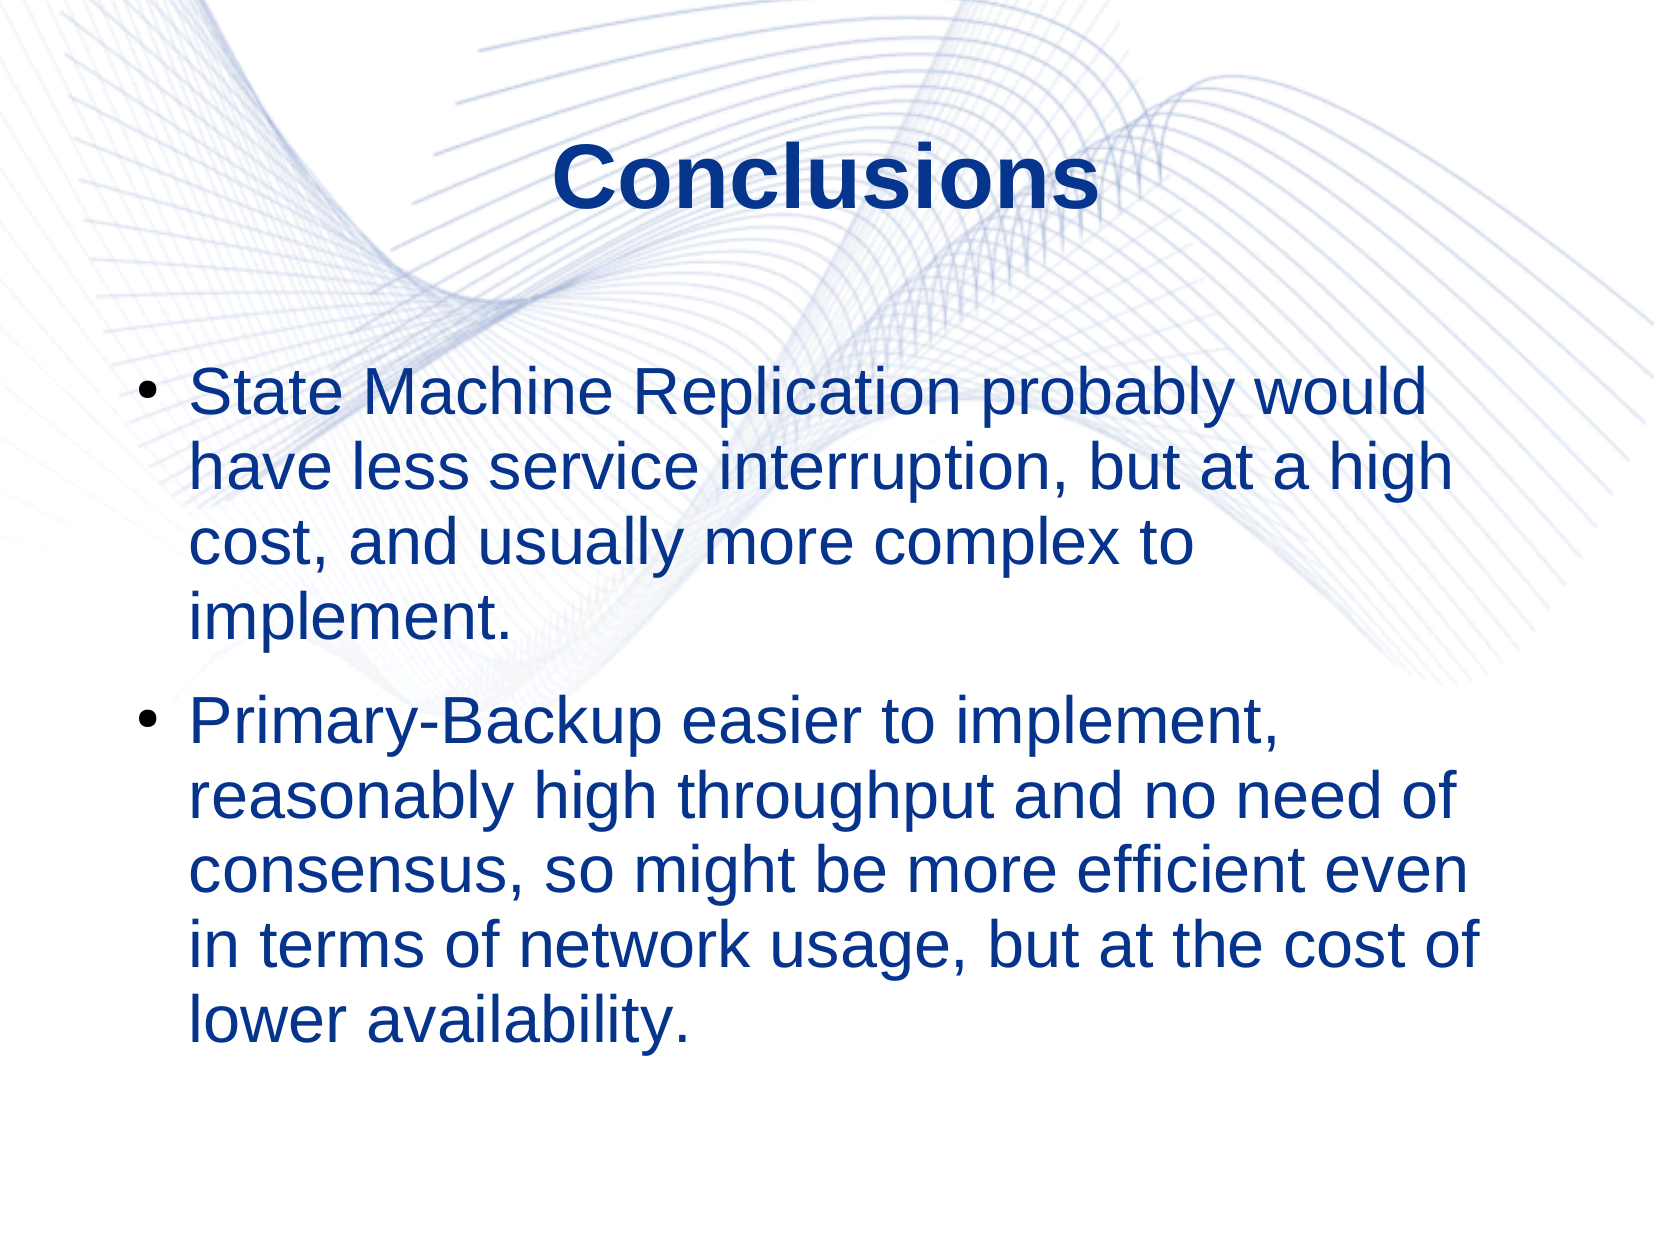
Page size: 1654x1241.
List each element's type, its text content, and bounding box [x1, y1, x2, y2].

list State Machine Replication probably would have less service interruption, but at a high cost, and usually more complex to implement. Primary-Backup easier to implement, reasonably high throughput and no need of consensus, so might be more efficient even in terms of network usage, but at the cost of lower availability. [118, 354, 1536, 1108]
title Conclusions [118, 66, 1536, 288]
picture [0, 0, 1654, 1241]
